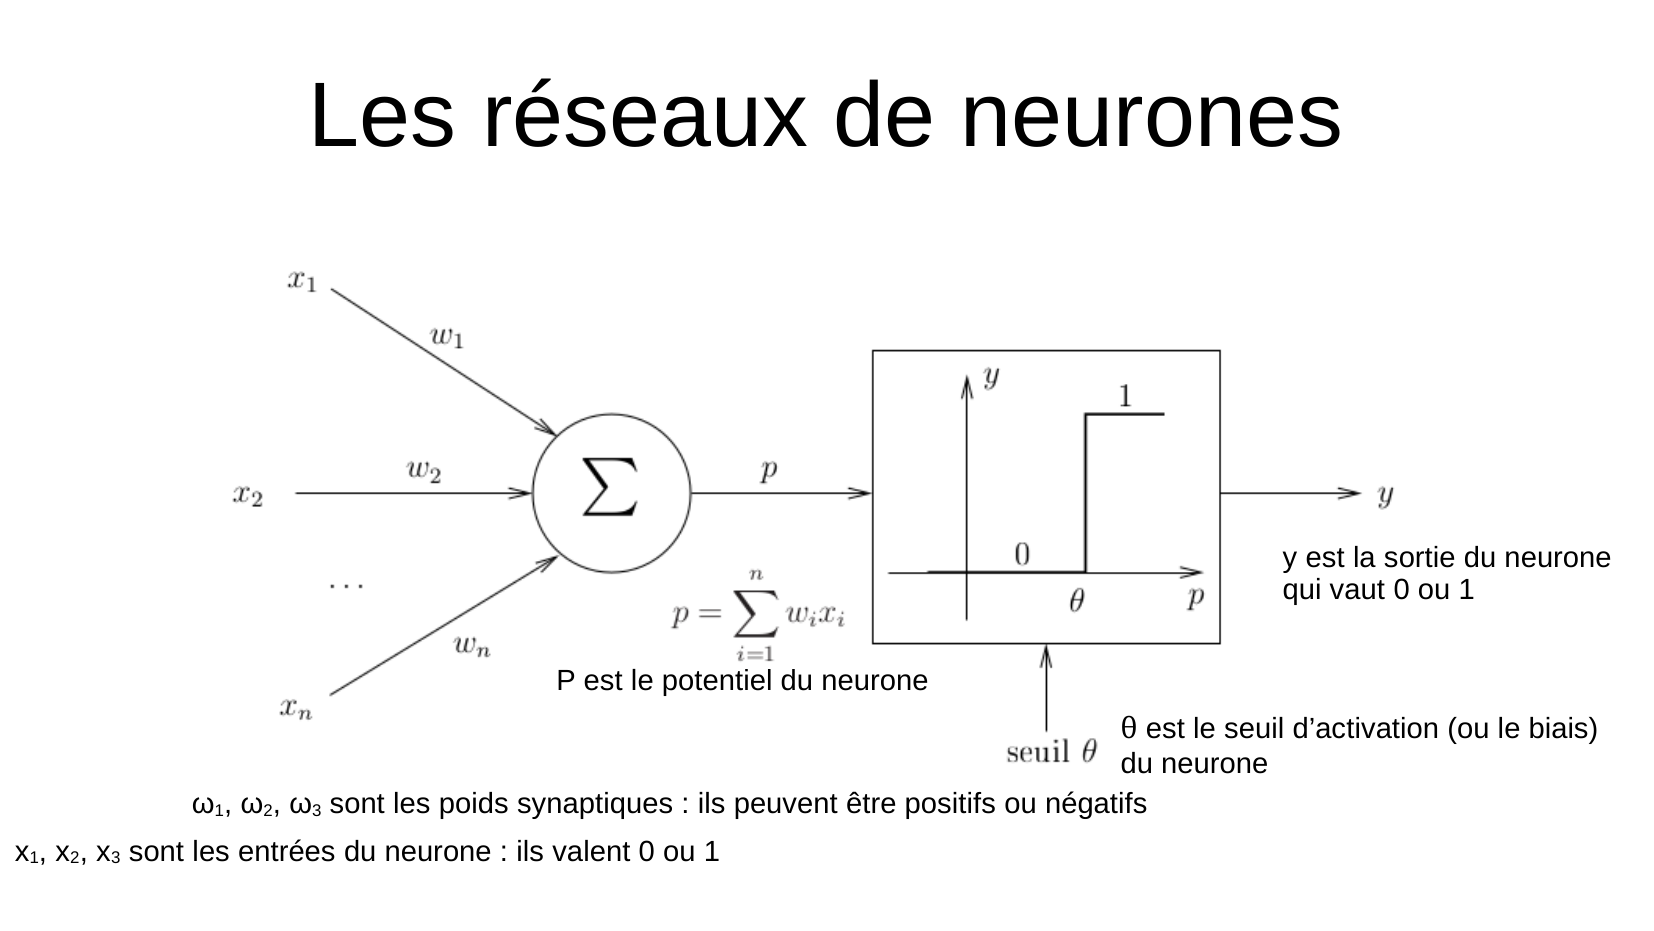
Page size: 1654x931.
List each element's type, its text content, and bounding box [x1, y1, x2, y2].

text_box ω1, ω2, ω3 sont les poids synaptiques : ils peuvent être positifs ou négatifs [177, 780, 1165, 828]
text_box y est la sortie du neurone qui vaut 0 ou 1 [1268, 533, 1654, 614]
picture [192, 253, 1426, 770]
title Les réseaux de neurones [82, 37, 1571, 193]
text_box θ est le seuil d’activation (ou le biais) du neurone [1105, 699, 1629, 781]
text_box P est le potentiel du neurone [541, 656, 945, 705]
text_box x1, x2, x3 sont les entrées du neurone : ils valent 0 ou 1 [0, 827, 736, 876]
